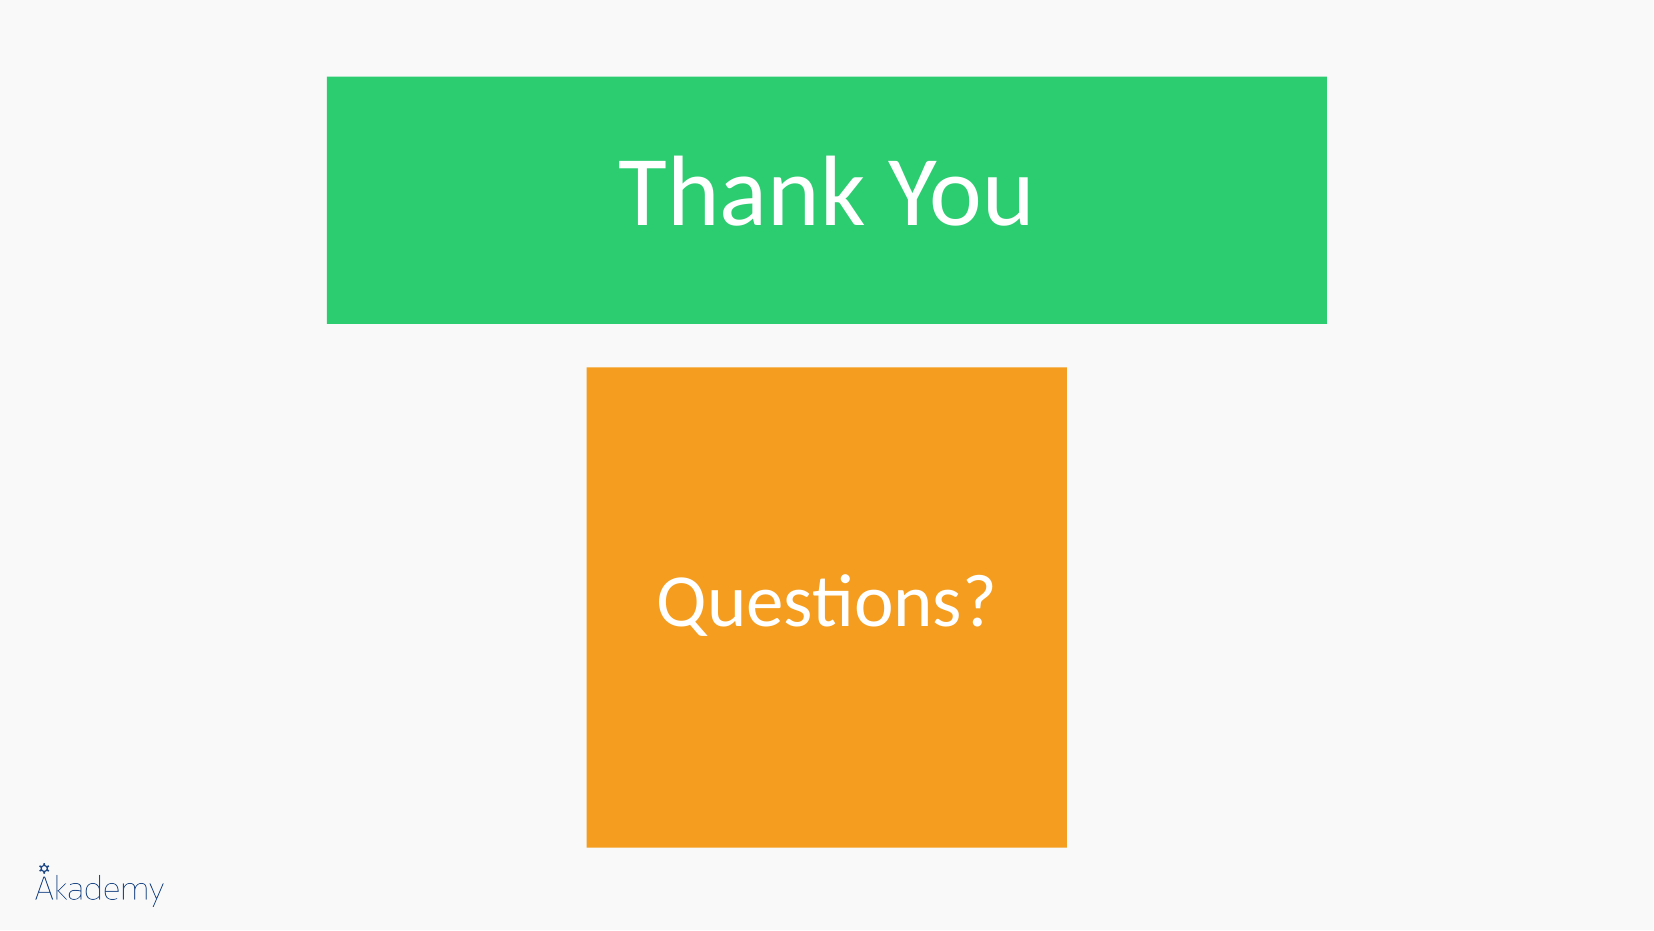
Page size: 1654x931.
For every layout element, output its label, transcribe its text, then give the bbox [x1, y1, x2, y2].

picture [35, 863, 164, 907]
text_box Thank You [326, 76, 1327, 324]
text_box Questions? [586, 367, 1067, 848]
